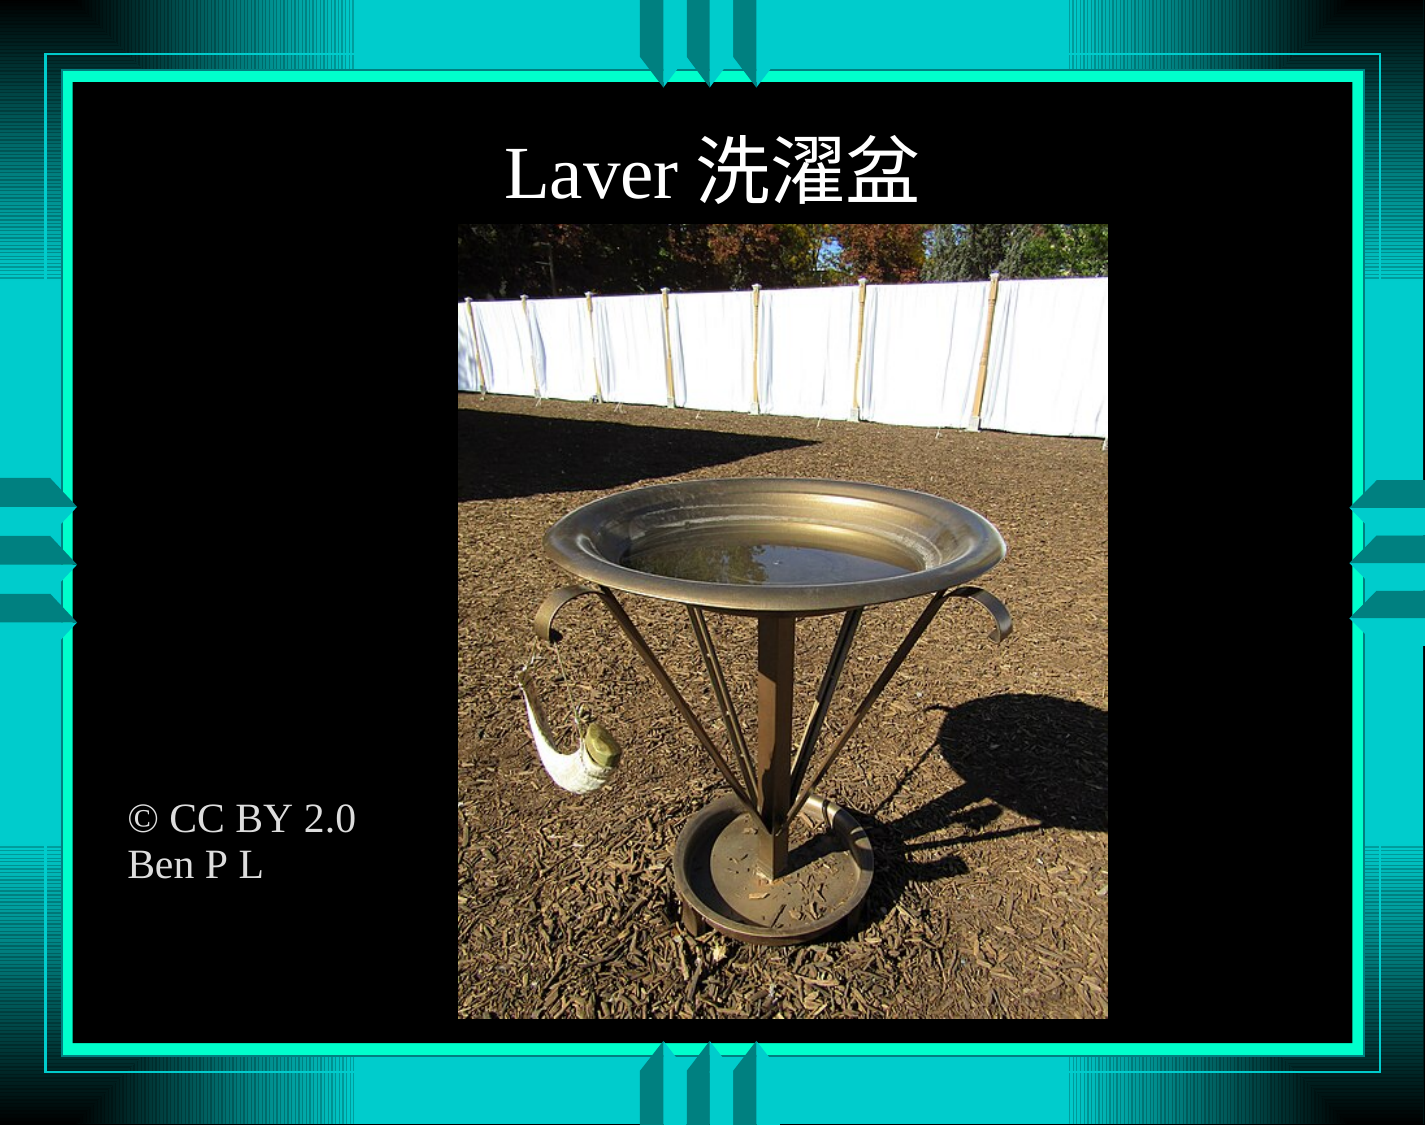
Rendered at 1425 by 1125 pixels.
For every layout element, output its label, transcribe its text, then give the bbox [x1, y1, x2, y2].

text_box © CC BY 2.0 Ben P L [112, 787, 488, 913]
title Laver洗濯盆 [106, 52, 1319, 288]
picture [458, 224, 1108, 1019]
